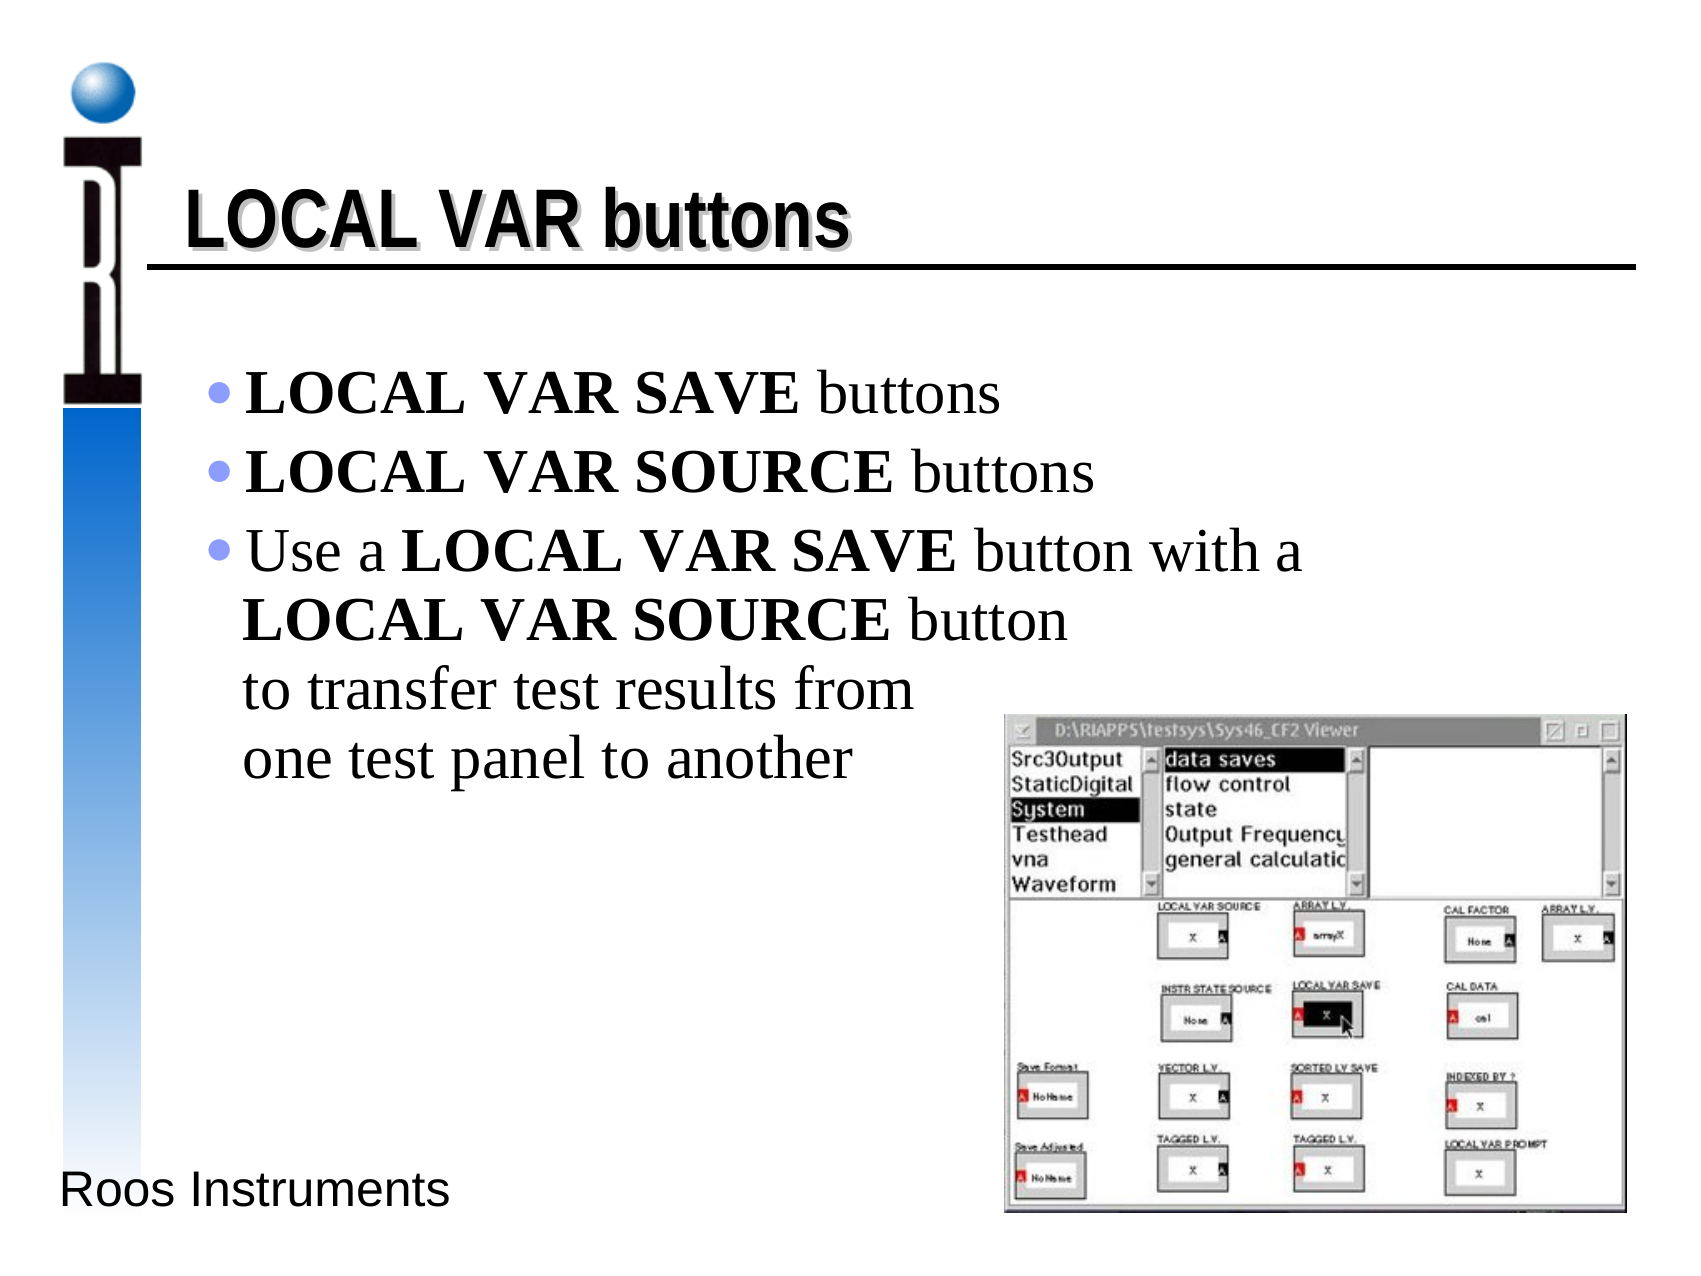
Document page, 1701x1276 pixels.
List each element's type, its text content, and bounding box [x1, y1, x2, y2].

text_box LOCAL VAR buttons [184, 92, 1539, 274]
picture [1004, 714, 1627, 1213]
text_box LOCAL VAR SAVE buttons LOCAL VAR SOURCE buttons Use a LOCAL VAR SAVE button with a LOCAL VAR SOURCE button to transfer test results from one test panel to another [192, 358, 1550, 867]
picture [59, 58, 147, 411]
